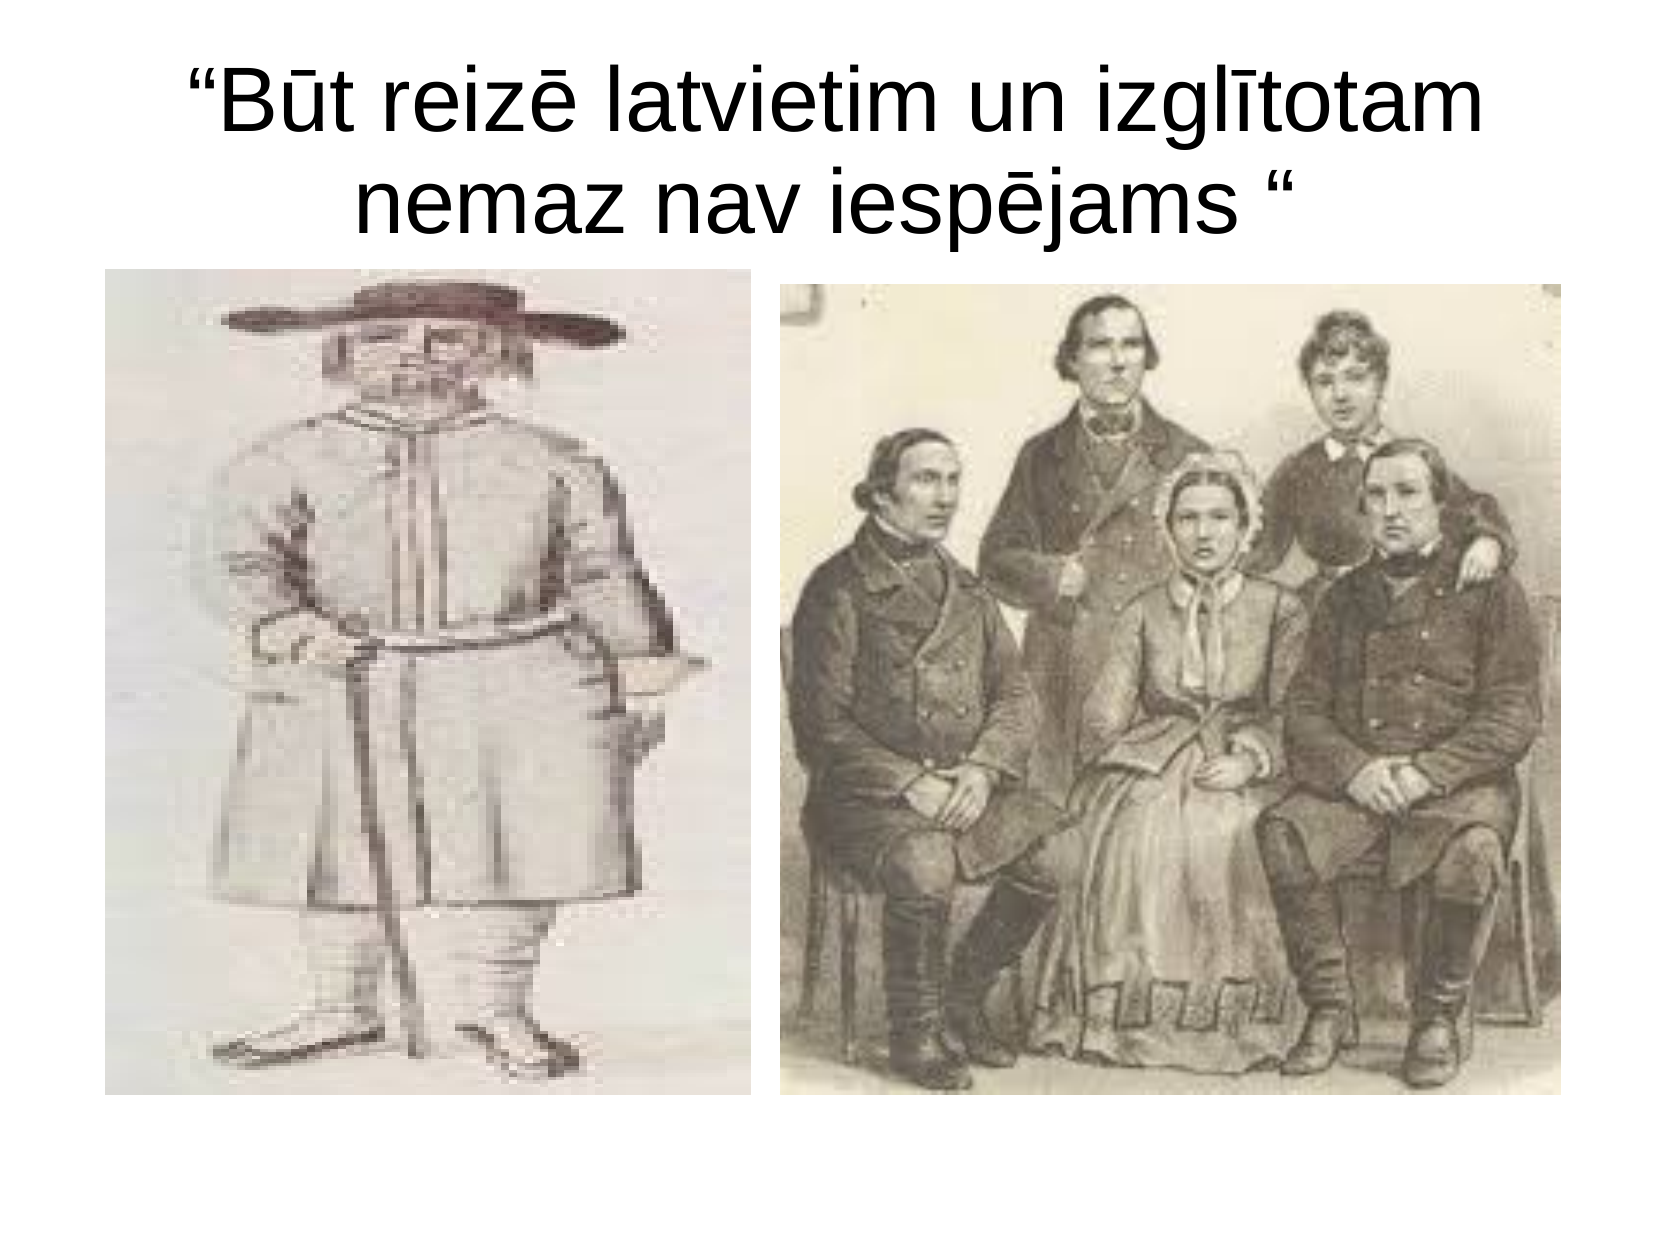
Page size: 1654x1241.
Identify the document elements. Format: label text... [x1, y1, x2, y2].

title “Būt reizē latvietim un izglītotam nemaz nav iespējams “ [105, 45, 1571, 257]
picture [105, 269, 751, 1096]
picture [780, 284, 1561, 1096]
